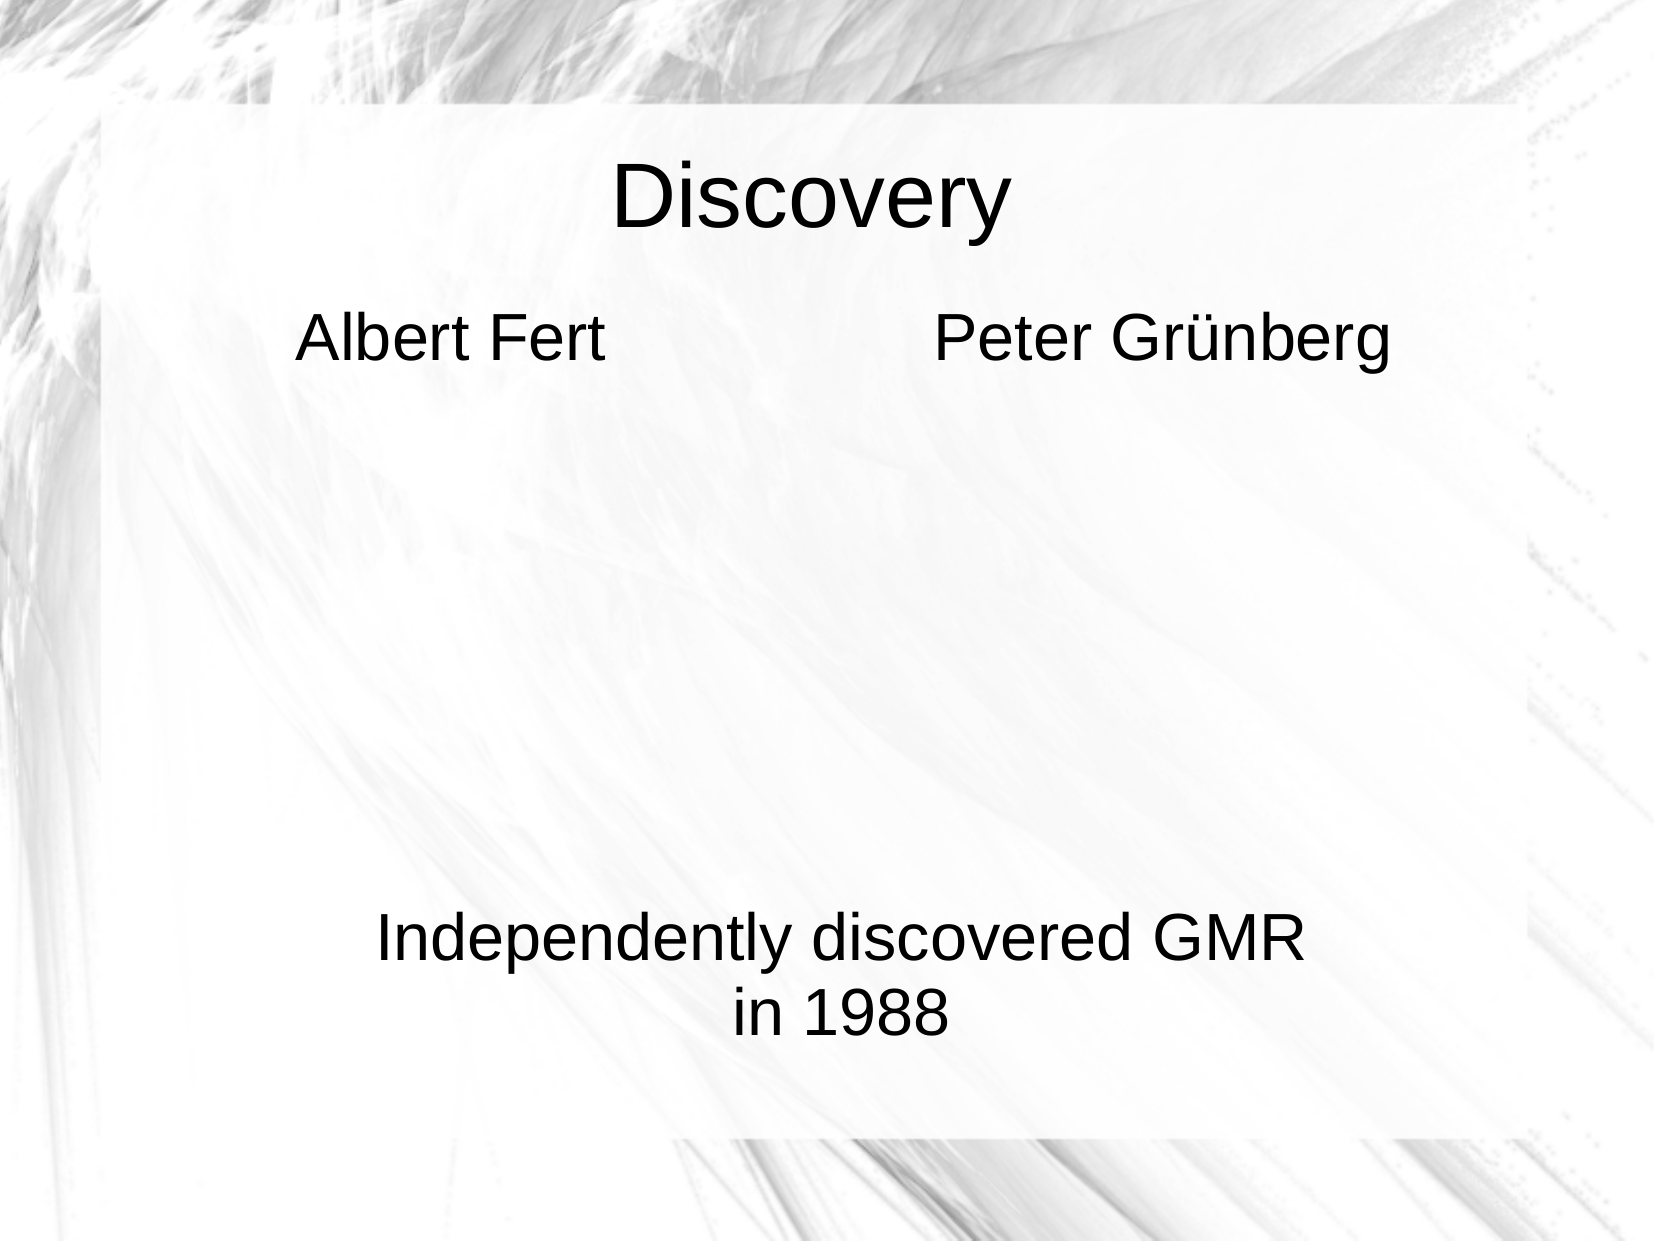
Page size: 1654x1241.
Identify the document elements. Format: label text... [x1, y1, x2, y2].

title Discovery [118, 119, 1506, 273]
picture [0, 0, 1654, 1241]
text_box Independently discovered GMR in 1988 [300, 900, 1313, 1050]
list Peter Grünberg [862, 300, 1426, 376]
list Albert Fert [225, 300, 638, 413]
